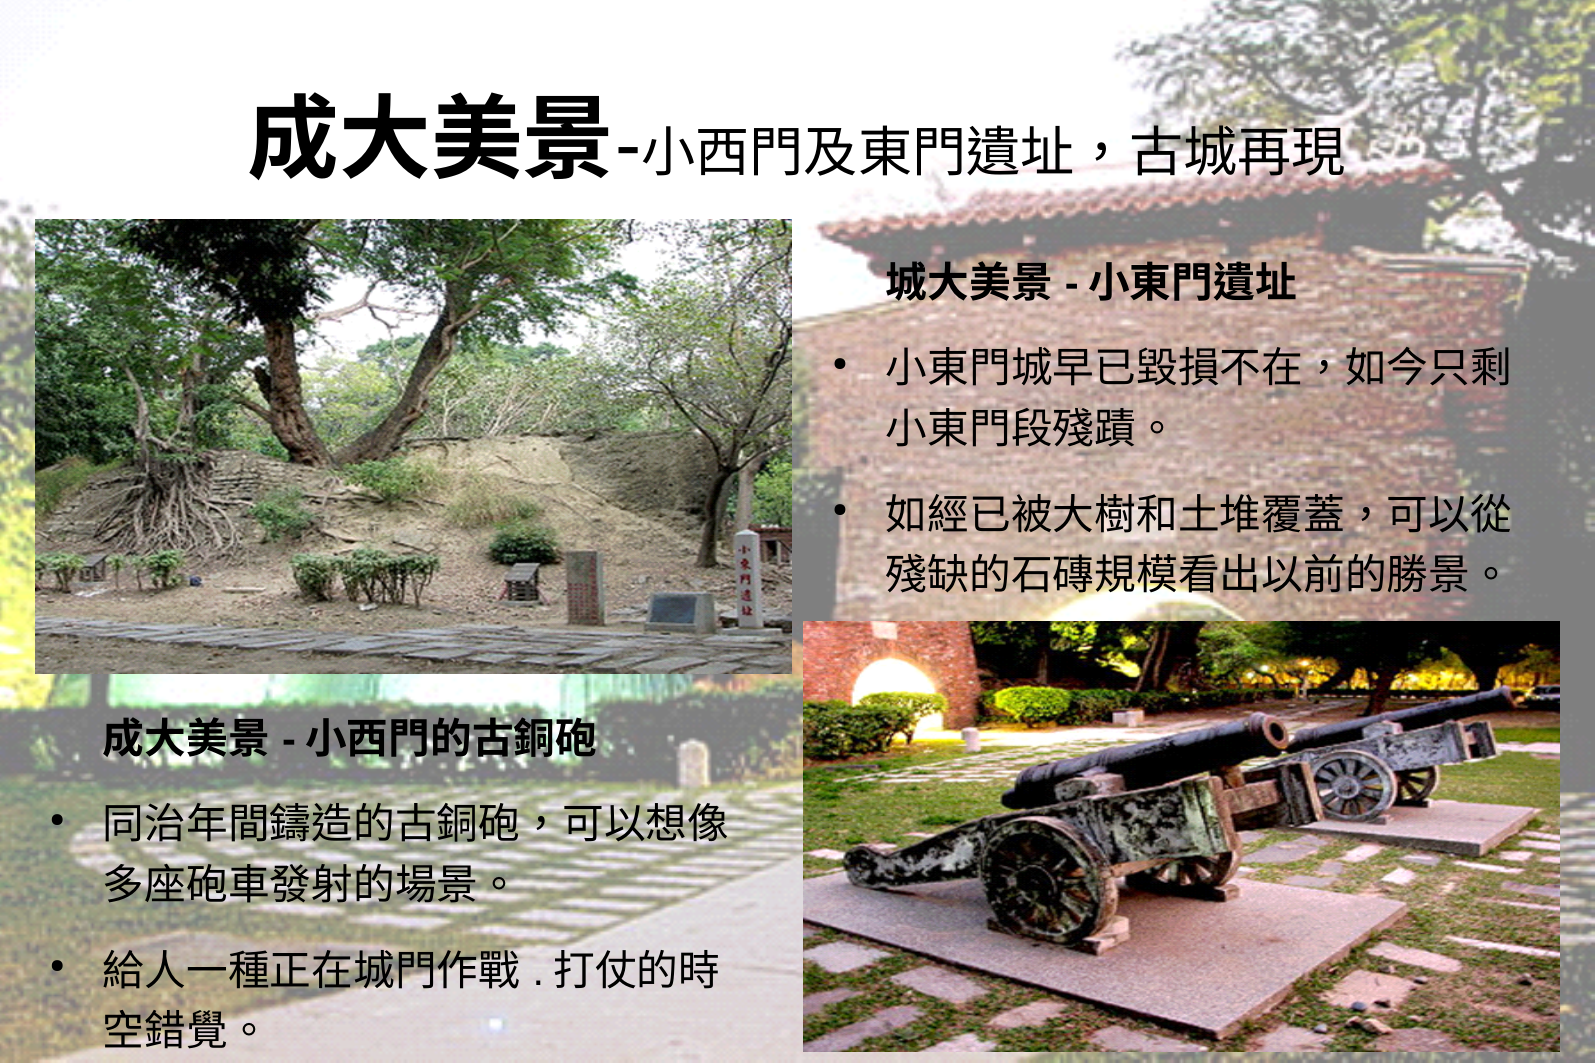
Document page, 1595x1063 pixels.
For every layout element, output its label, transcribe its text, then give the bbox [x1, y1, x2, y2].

title 成大美景-小西門及東門遺址，古城再現 [79, 42, 1515, 220]
list 城大美景-小東門遺址 小東門城早已毀損不在，如今只剩小東門段殘蹟。 如經已被大樹和土堆覆蓋，可以從殘缺的石磚規模看出以前的勝景。 [814, 248, 1516, 584]
picture [0, 0, 1595, 1063]
list 成大美景-小西門的古銅砲 同治年間鑄造的古銅砲，可以想像多座砲車發射的場景。 給人一種正在城門作戰.打仗的時空錯覺。 [32, 704, 733, 1040]
